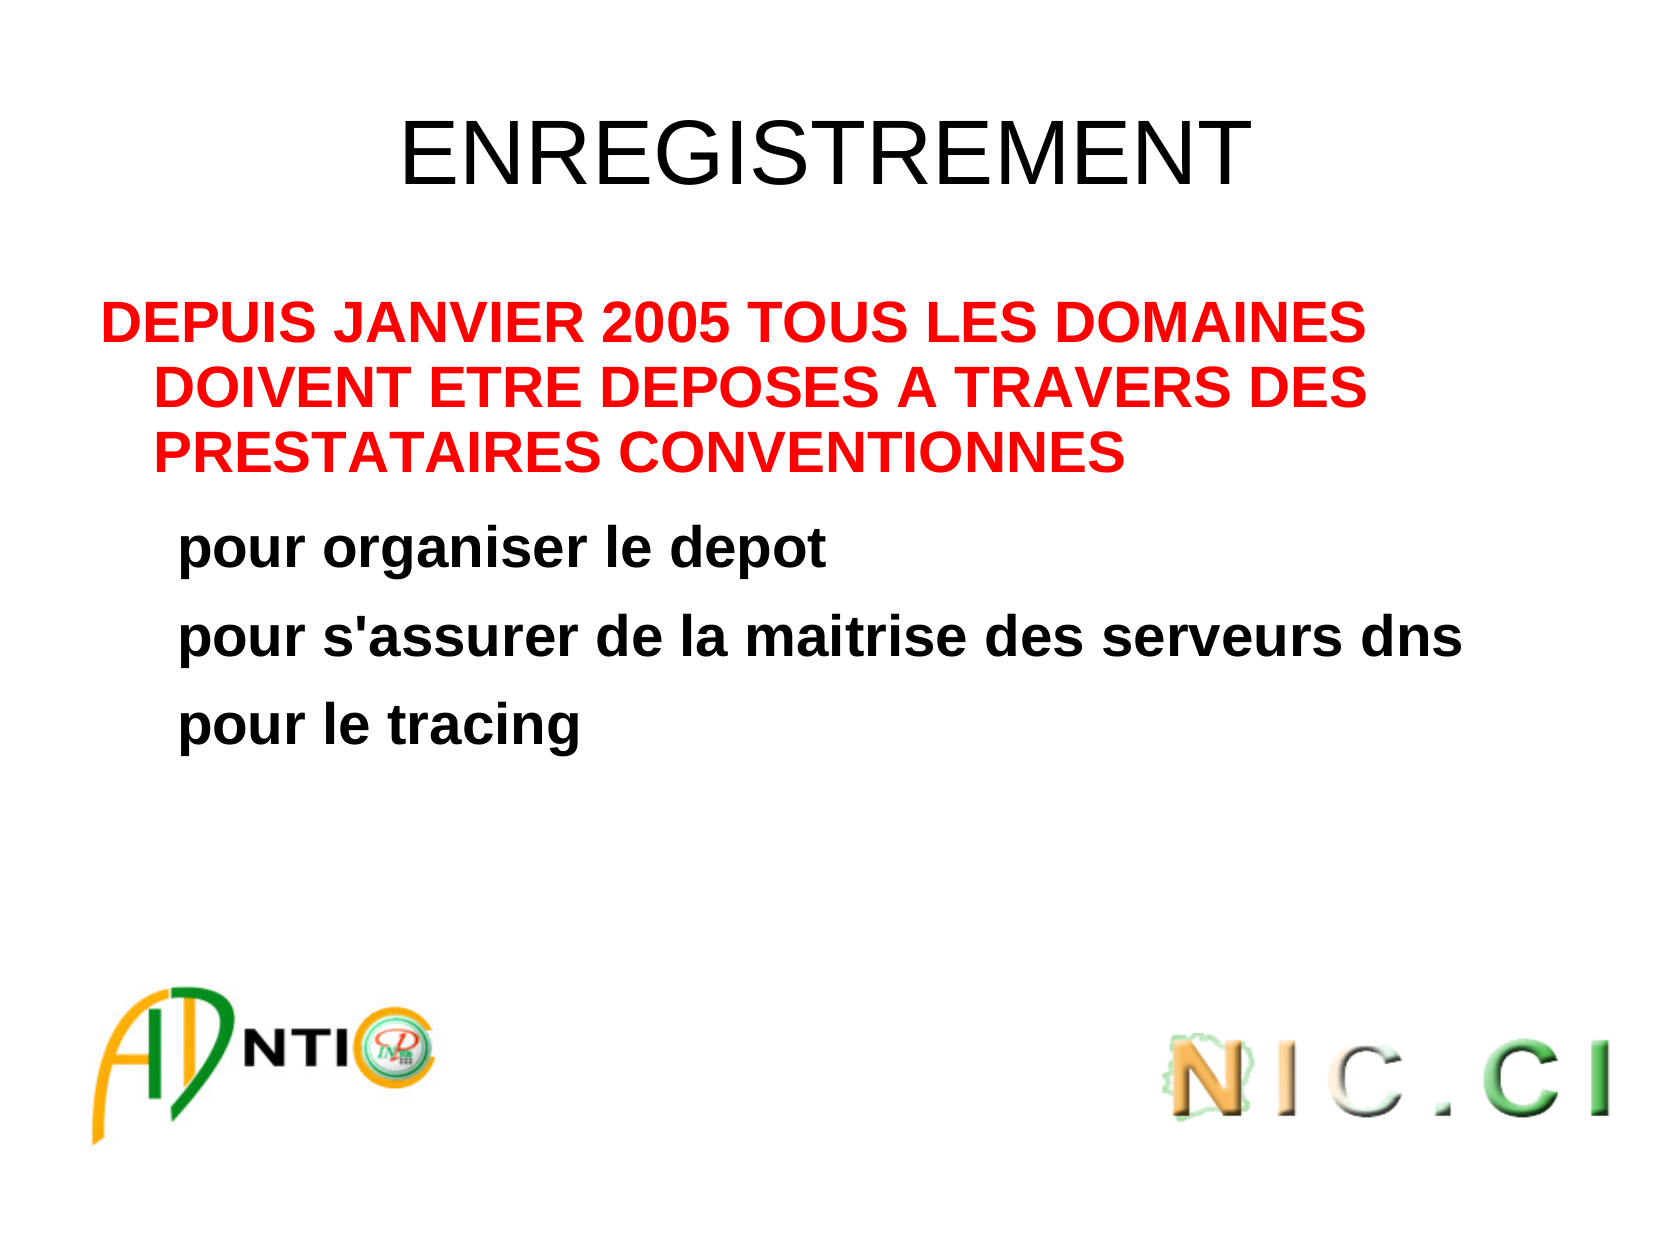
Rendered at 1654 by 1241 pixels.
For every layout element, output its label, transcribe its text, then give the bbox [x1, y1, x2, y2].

picture [88, 1094, 452, 1153]
picture [1151, 1033, 1625, 1123]
list DEPUIS JANVIER 2005 TOUS LES DOMAINES DOIVENT ETRE DEPOSES A TRAVERS DES PRESTATAIRES CONVENTIONNES pour organiser le depot pour s'assurer de la maitrise des serveurs dns pour le tracing [82, 290, 1571, 1094]
title ENREGISTREMENT [82, 56, 1571, 250]
